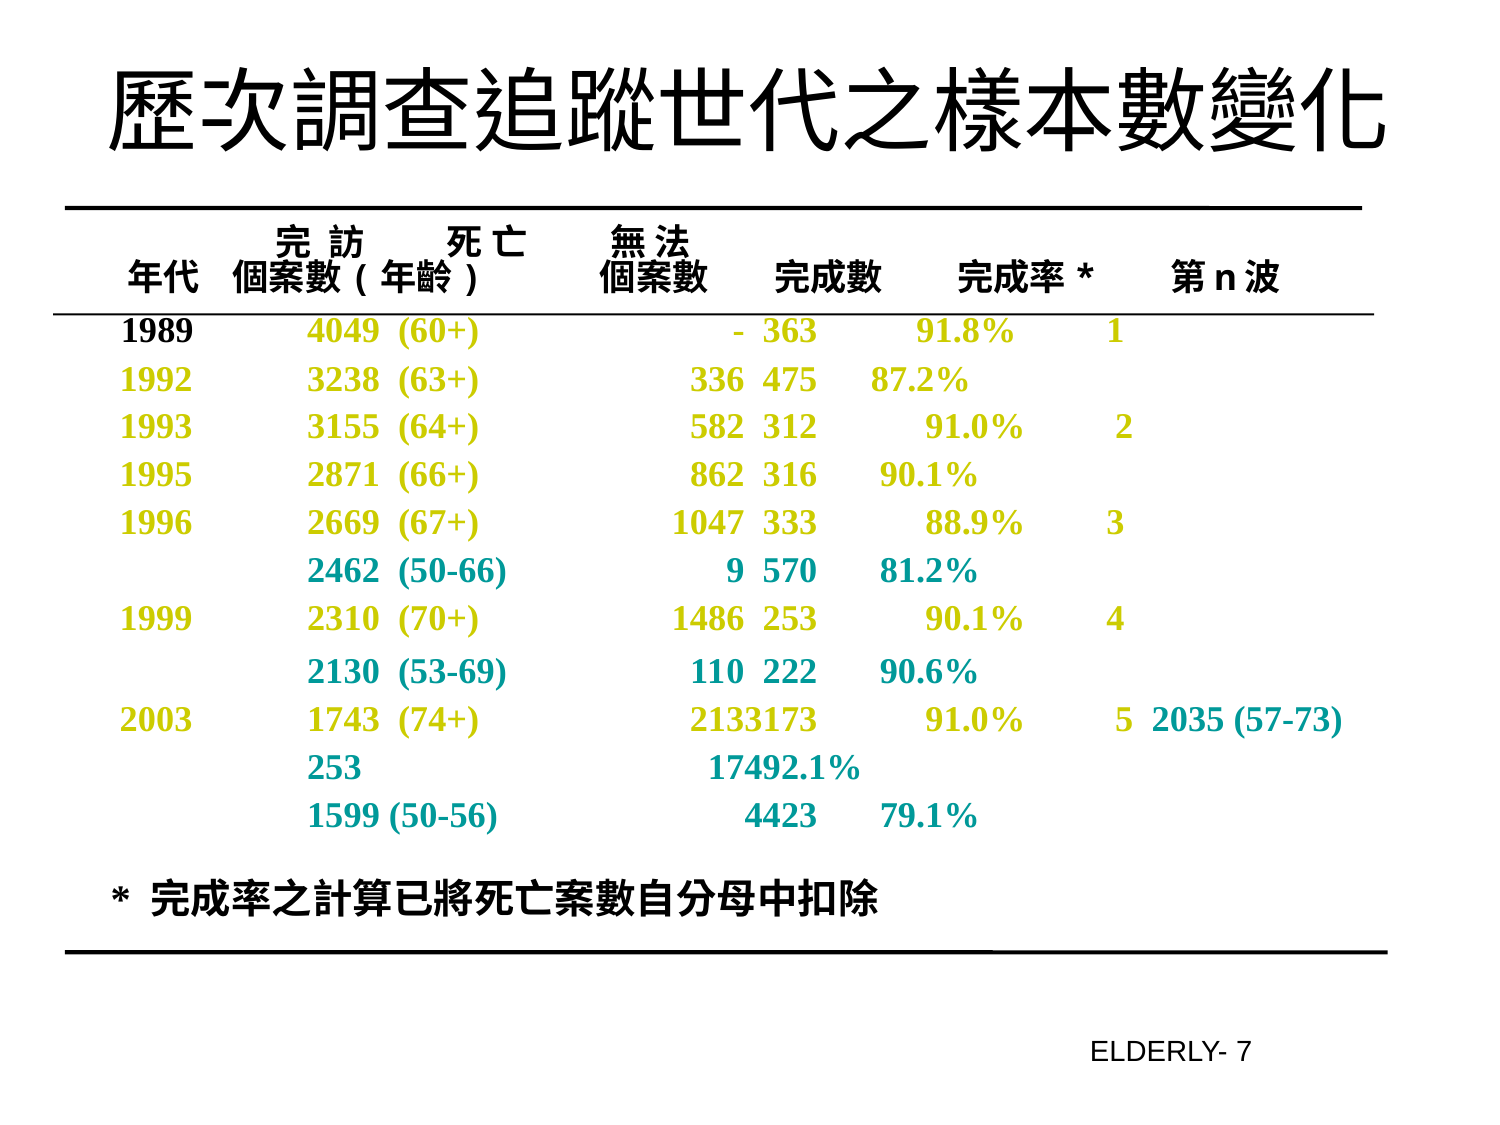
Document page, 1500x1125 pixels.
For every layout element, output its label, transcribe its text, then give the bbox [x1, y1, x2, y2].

list 完 訪 死 亡 無 法 年代 個案數(年齡) 個案數 完成數 完成率* 第n波 1989 4049 (60+) - 363 91.8% 1 1992 3238 (63+) 336 475 87.2% 1993 3155 (64+) 582 312 91.0% 2 1995 2871 (66+) 862 316 90.1% 1996 2669 (67+) 1047 333 88.9% 3 2462 (50-66) 9 570 81.2% 1999 2310 (70+) 1486 253 90.1% 4 2130 (53-69) 110 222 90.6% 2003 1743 (74+) 2133 173 91.0% 5 2035 (57-73) 253 174 92.1% 1599 (50-56) 4 423 79.1% * 完成率之計算已將死亡案數自分母中扣除 [41, 220, 1402, 1058]
text_box ELDERLY- [1074, 1024, 1426, 1103]
title 歷次調查追蹤世代之樣本數變化 [75, 45, 1424, 157]
